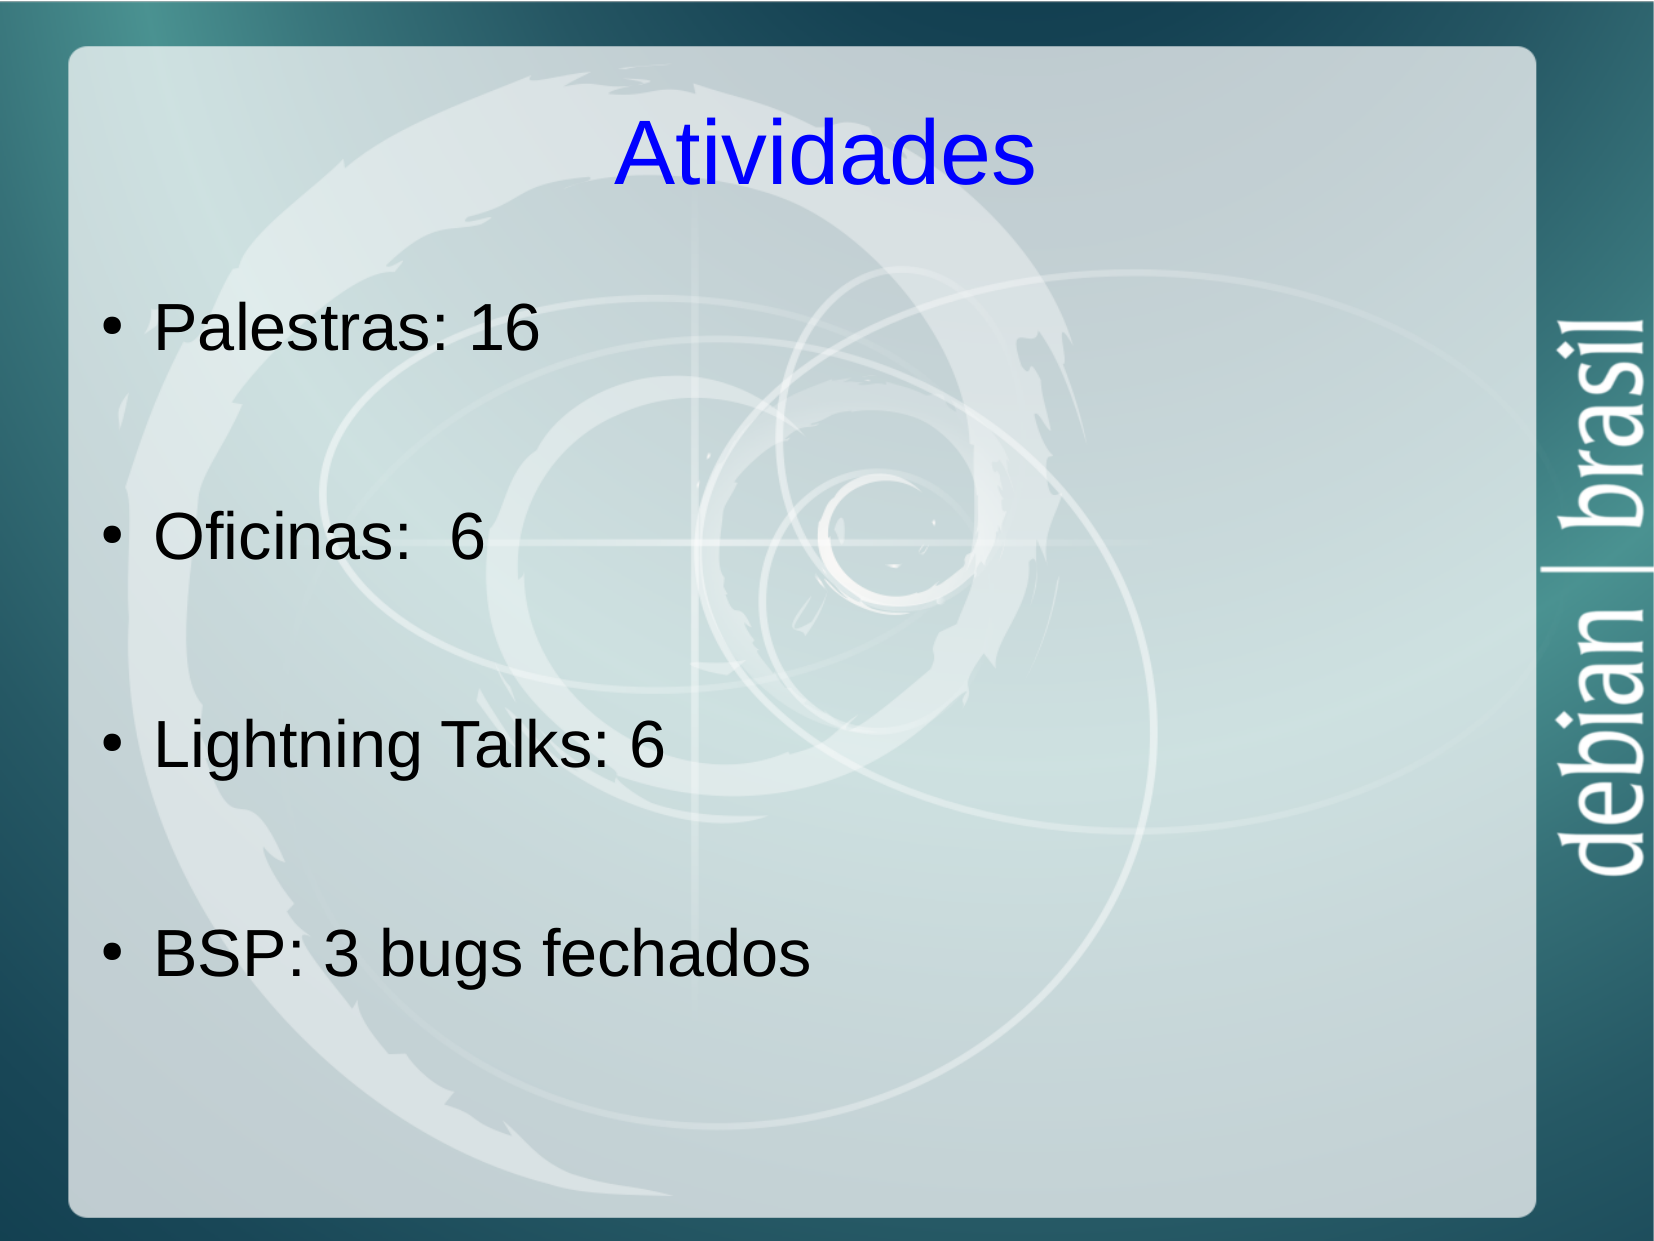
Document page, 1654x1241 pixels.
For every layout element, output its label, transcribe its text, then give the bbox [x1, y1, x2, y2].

title Atividades [82, 49, 1571, 257]
list Palestras: 16 Oficinas: 6 Lightning Talks: 6 BSP: 3 bugs fechados [82, 290, 1571, 1010]
picture [0, 0, 1654, 1241]
